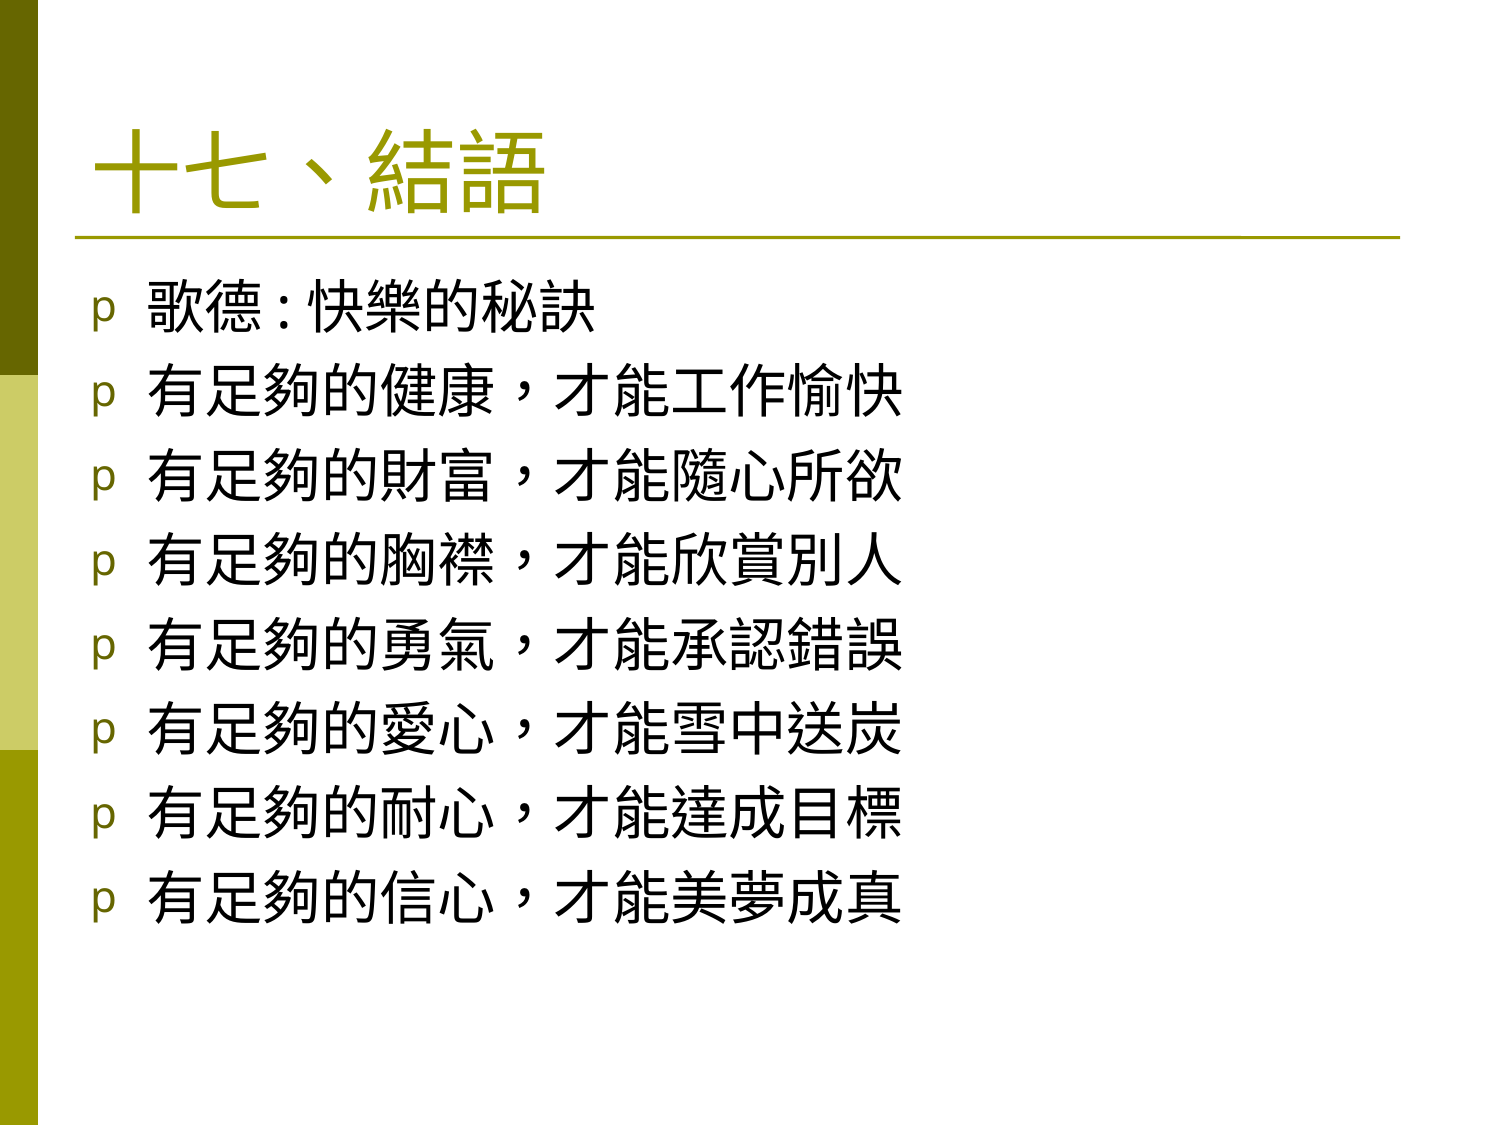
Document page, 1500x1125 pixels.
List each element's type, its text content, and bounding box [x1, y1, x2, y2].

title 十七、結語 [75, 45, 1426, 233]
list 歌德:快樂的秘訣 有足夠的健康，才能工作愉快 有足夠的財富，才能隨心所欲 有足夠的胸襟，才能欣賞別人 有足夠的勇氣，才能承認錯誤 有足夠的愛心，才能雪中送炭 有足夠的耐心，才能達成目標 有足夠的信心，才能美夢成真 [75, 262, 1426, 1006]
